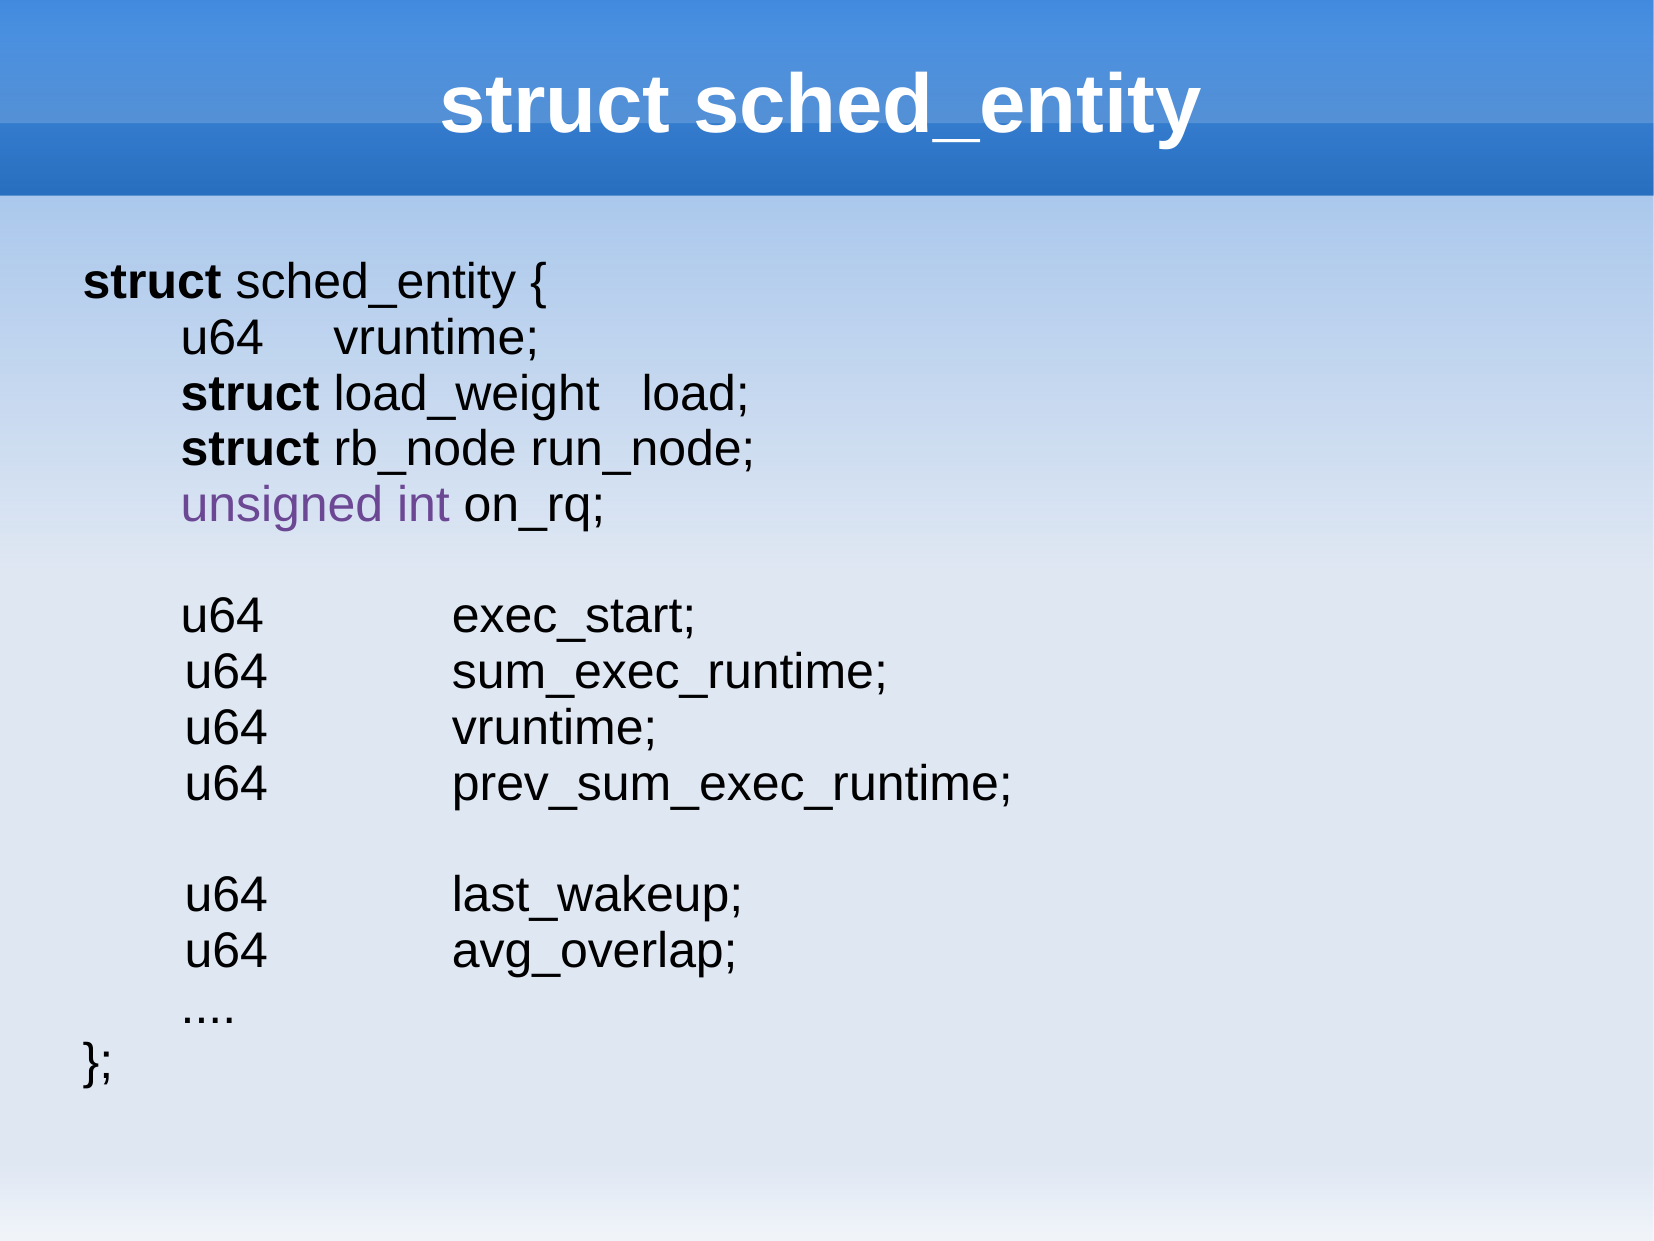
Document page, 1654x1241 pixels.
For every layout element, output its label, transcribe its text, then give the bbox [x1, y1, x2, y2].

subtitle struct sched_entity { u64 vruntime; struct load_weight load; struct rb_node run_node; unsigned int on_rq; u64 exec_start; u64 sum_exec_runtime; u64 vruntime; u64 prev_sum_exec_runtime; u64 last_wakeup; u64 avg_overlap; .... }; [82, 253, 1571, 1146]
picture [0, 0, 1654, 1241]
title struct sched_entity [76, 0, 1565, 208]
